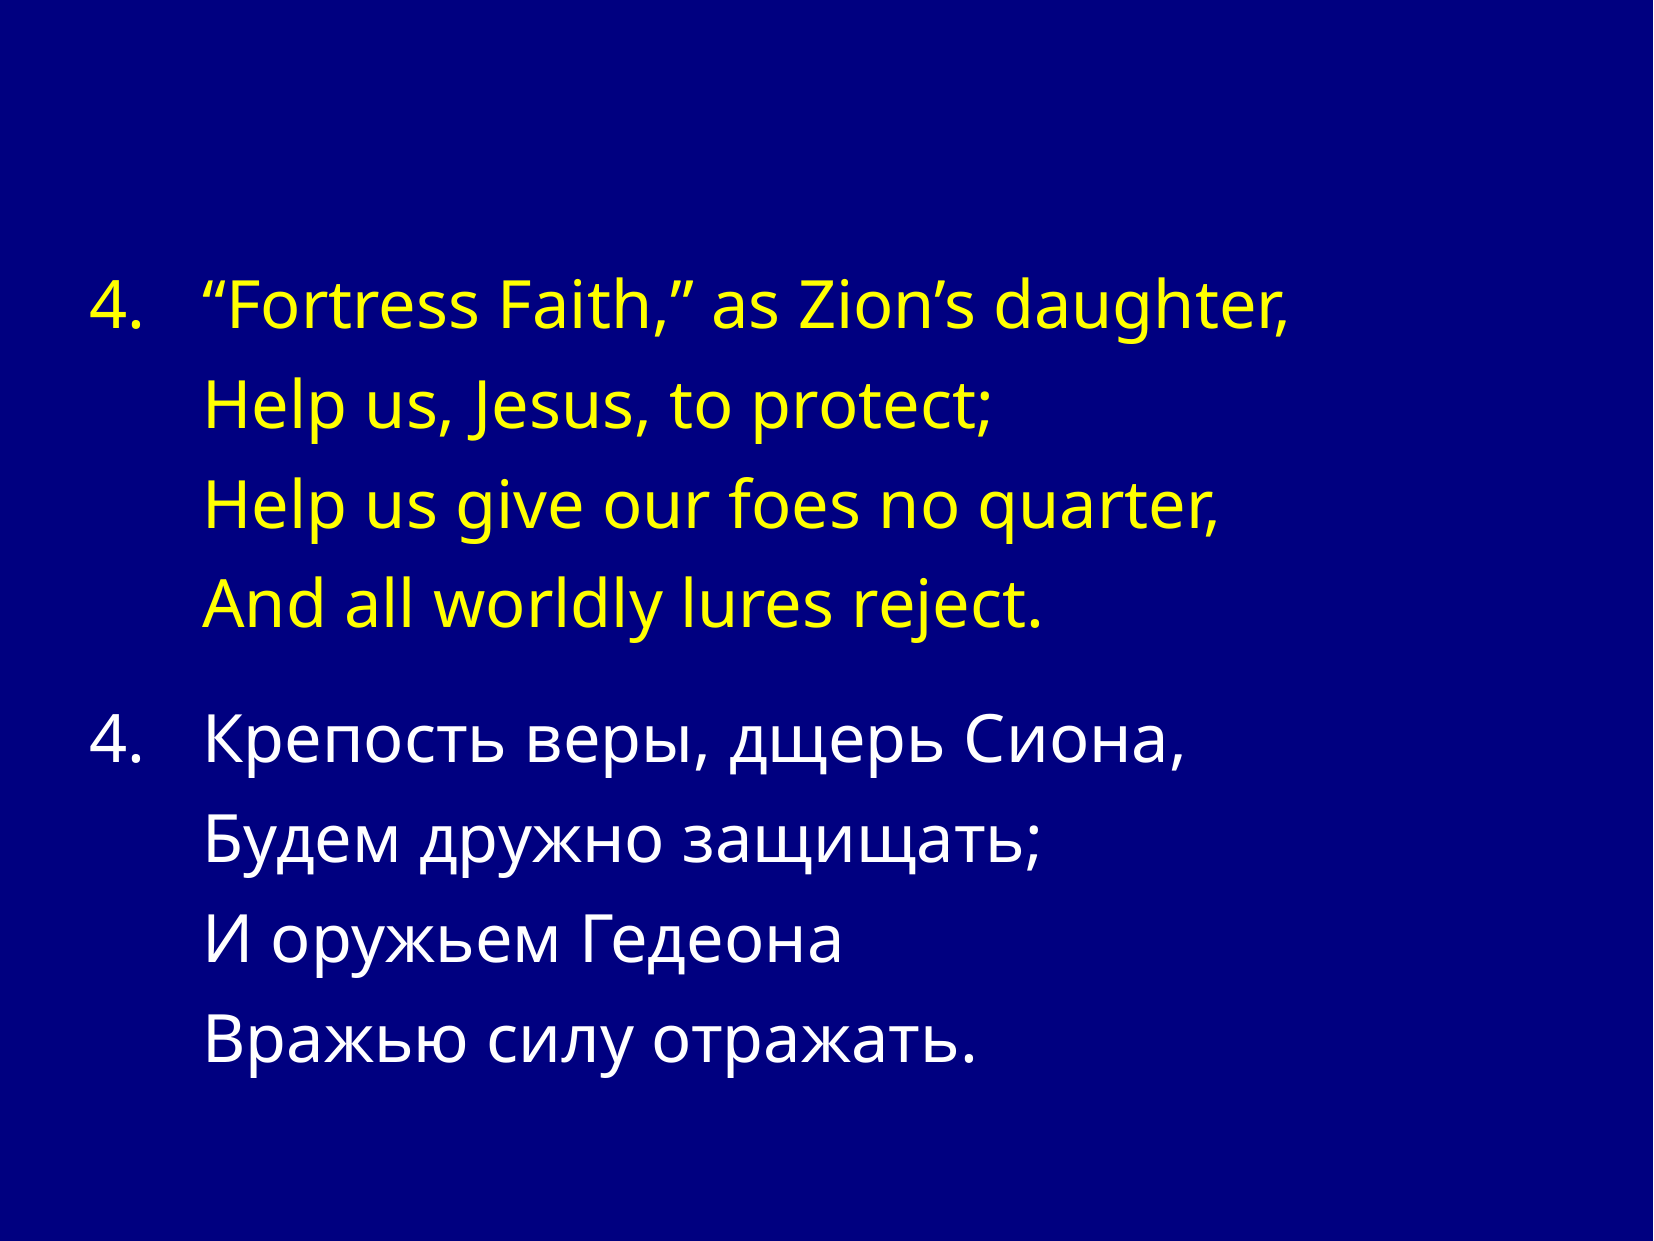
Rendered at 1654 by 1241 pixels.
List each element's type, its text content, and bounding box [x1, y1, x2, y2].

text_box 4. Крепость веры, дщерь Сиона, Будем дружно защищать; И оружьем Гедеона Вражью силу отражать. [75, 675, 1576, 1163]
text_box 4. “Fortress Faith,” as Zion’s daughter, Help us, Jesus, to protect; Help us give our foes no quarter, And all worldly lures reject. [75, 150, 1576, 638]
